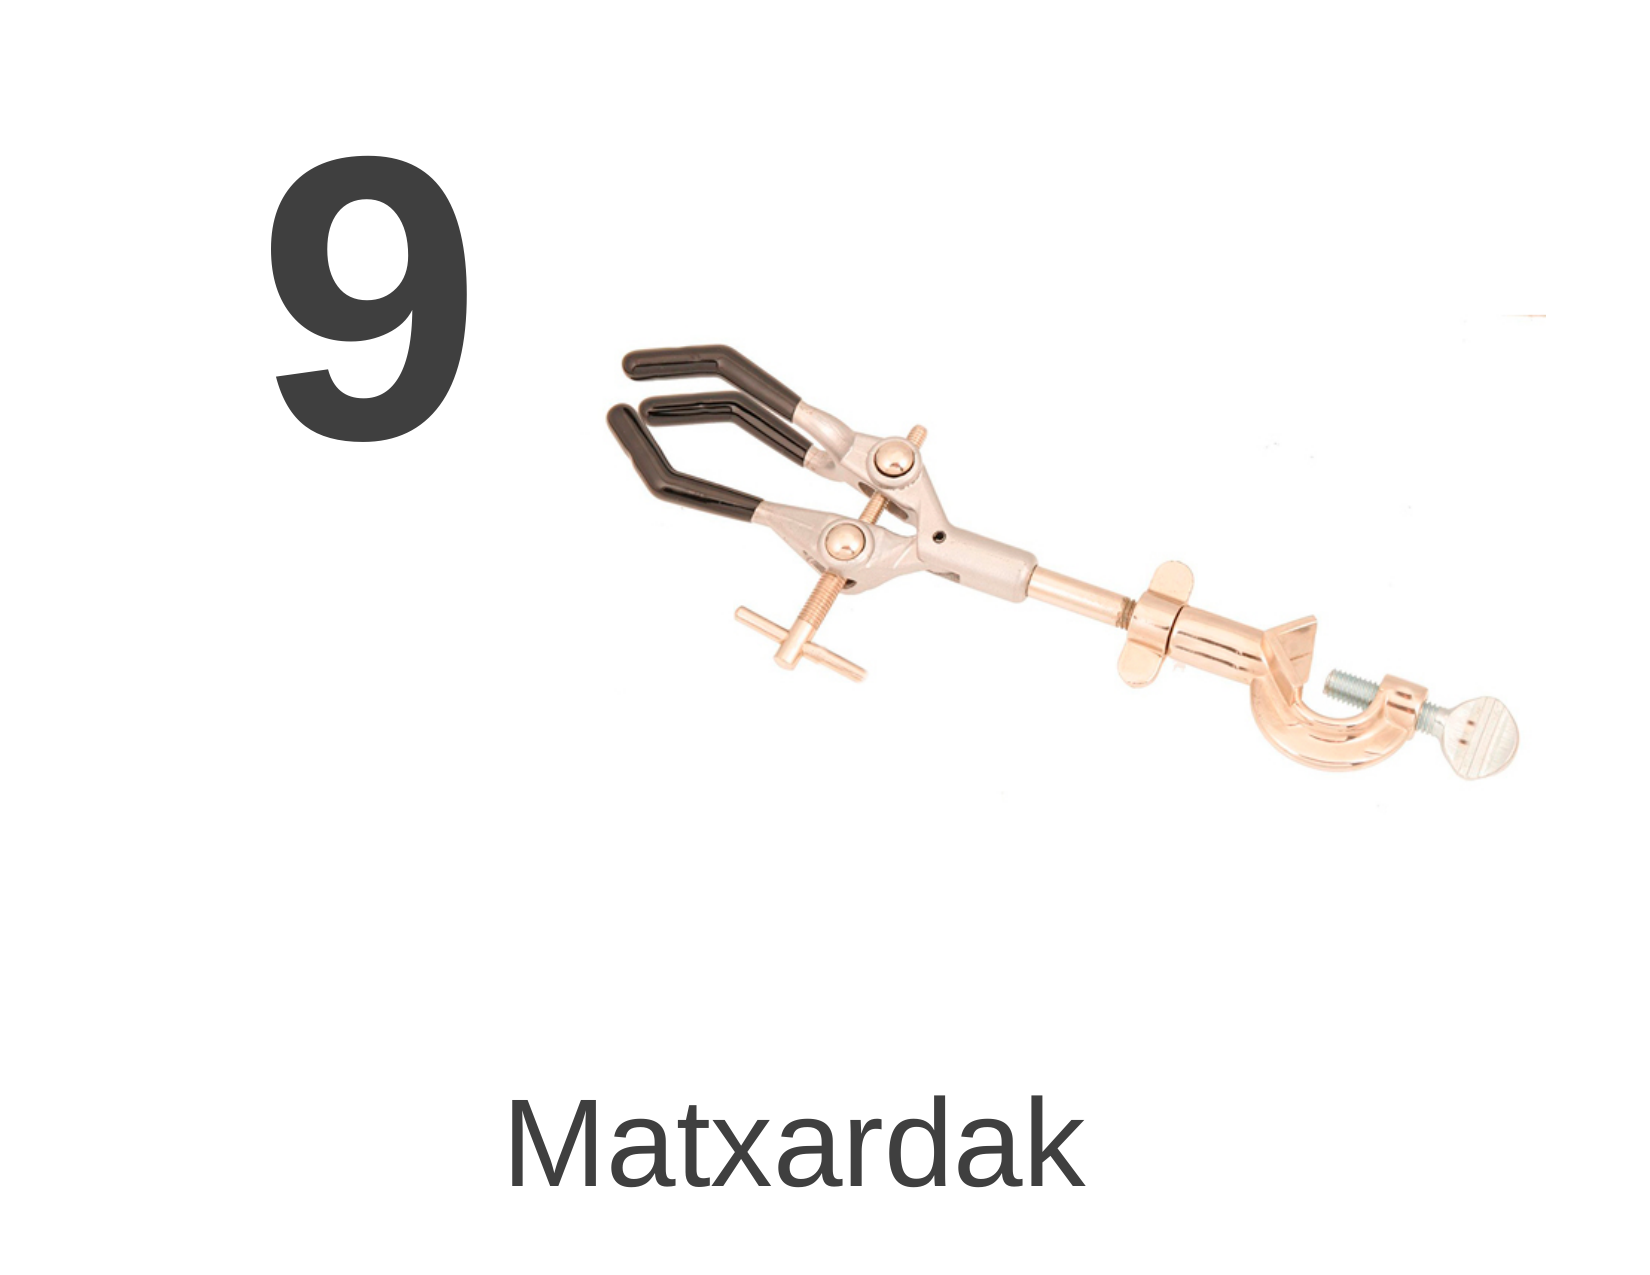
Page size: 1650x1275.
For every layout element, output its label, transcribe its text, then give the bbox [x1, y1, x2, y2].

text_box Matxardak [297, 1054, 1291, 1221]
picture [579, 278, 1546, 951]
text_box 9 [91, 83, 650, 534]
